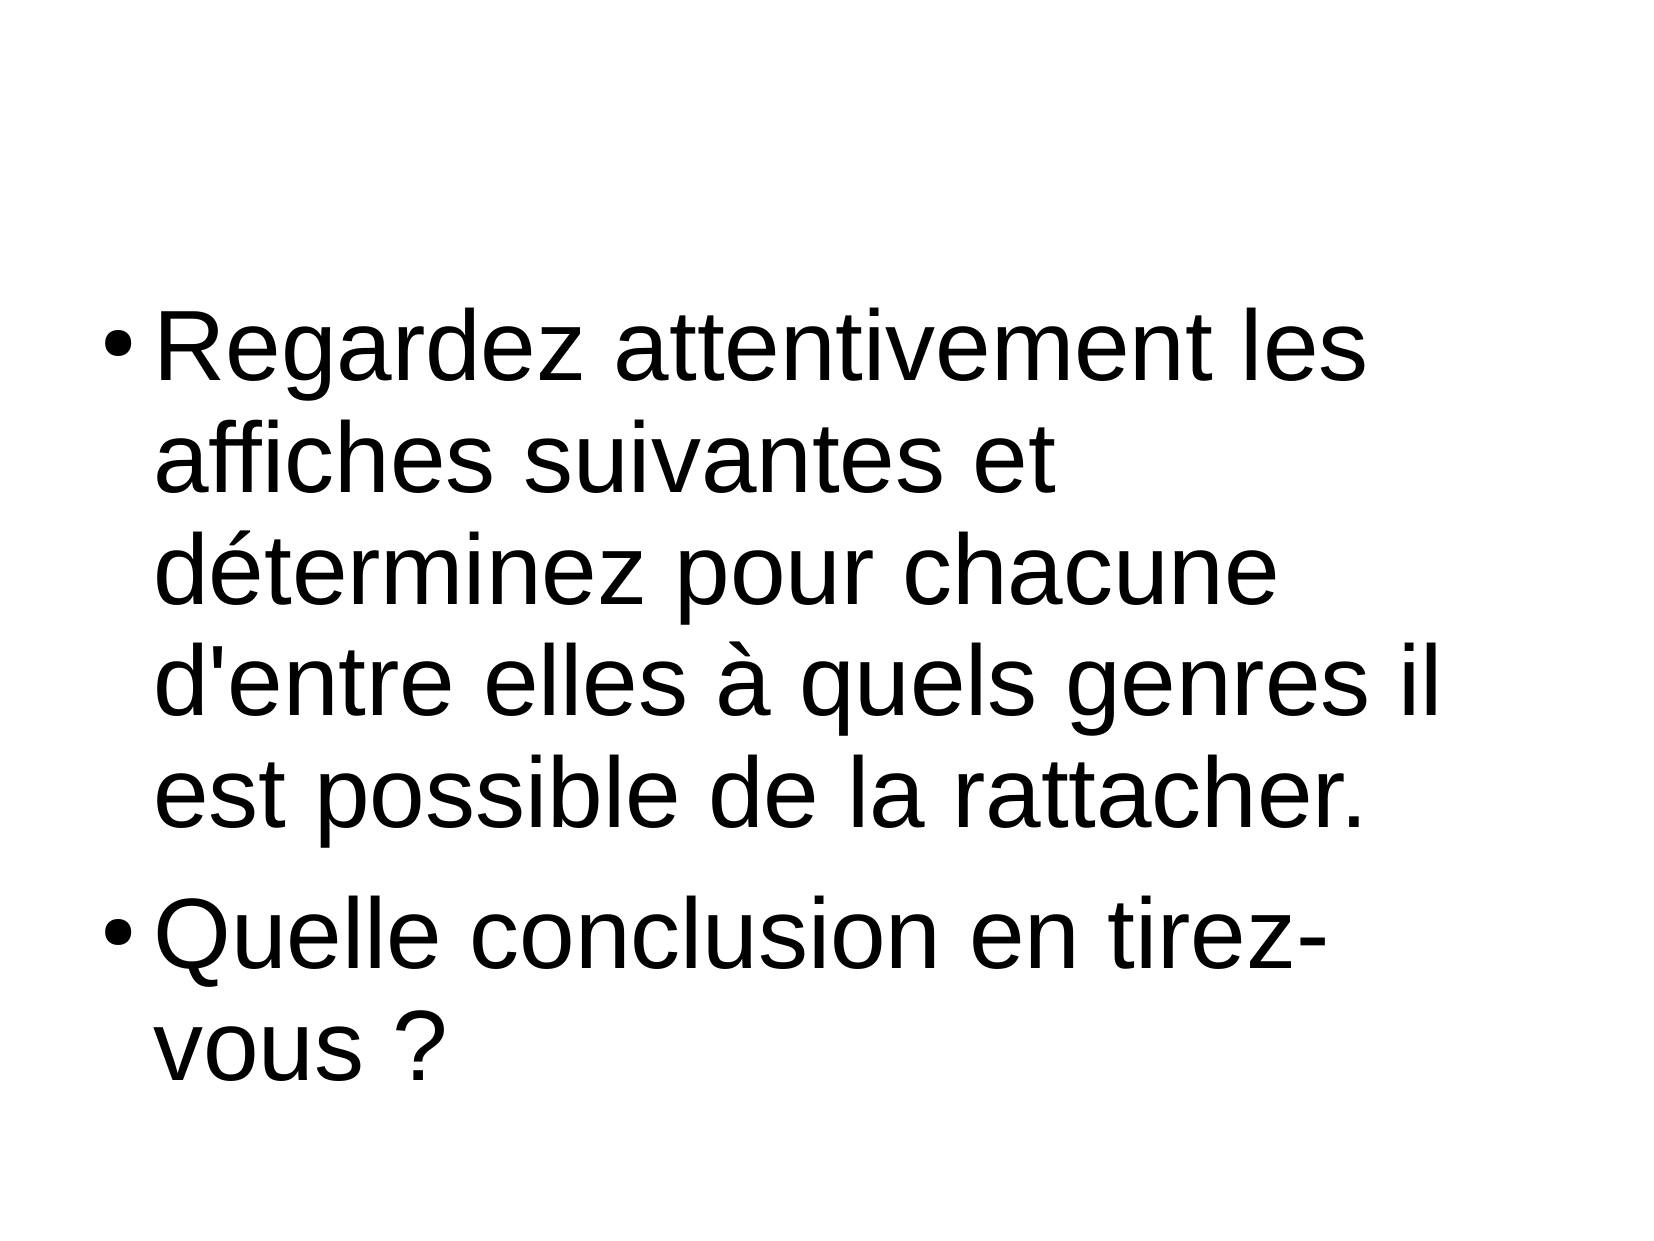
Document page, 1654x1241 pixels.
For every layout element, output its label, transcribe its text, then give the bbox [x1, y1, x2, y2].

list Regardez attentivement les affiches suivantes et déterminez pour chacune d'entre elles à quels genres il est possible de la rattacher. Quelle conclusion en tirez-vous ? [82, 290, 1571, 1010]
